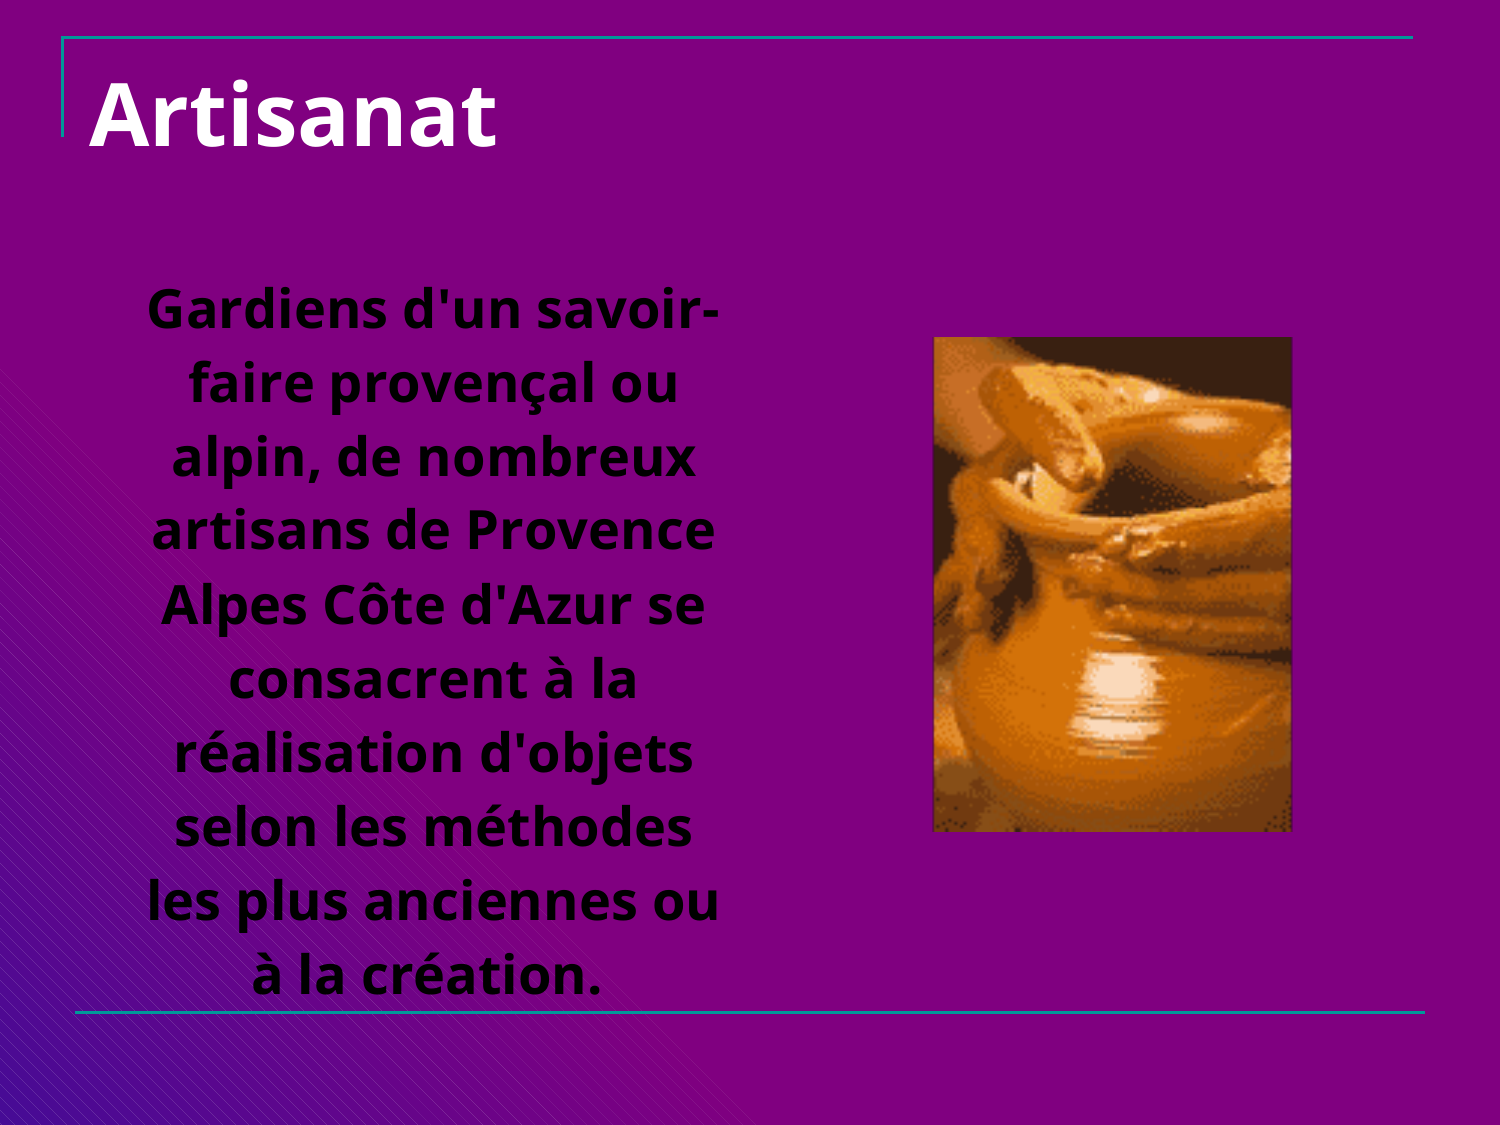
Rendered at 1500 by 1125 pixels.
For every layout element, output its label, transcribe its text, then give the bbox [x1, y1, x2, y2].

title Artisanat [75, 45, 1426, 233]
picture [868, 337, 1362, 832]
list Gardiens d'un savoir-faire provençal ou alpin, de nombreux artisans de Provence Alpes Côte d'Azur se consacrent à la réalisation d'objets selon les méthodes les plus anciennes ou à la création. [75, 262, 738, 1123]
